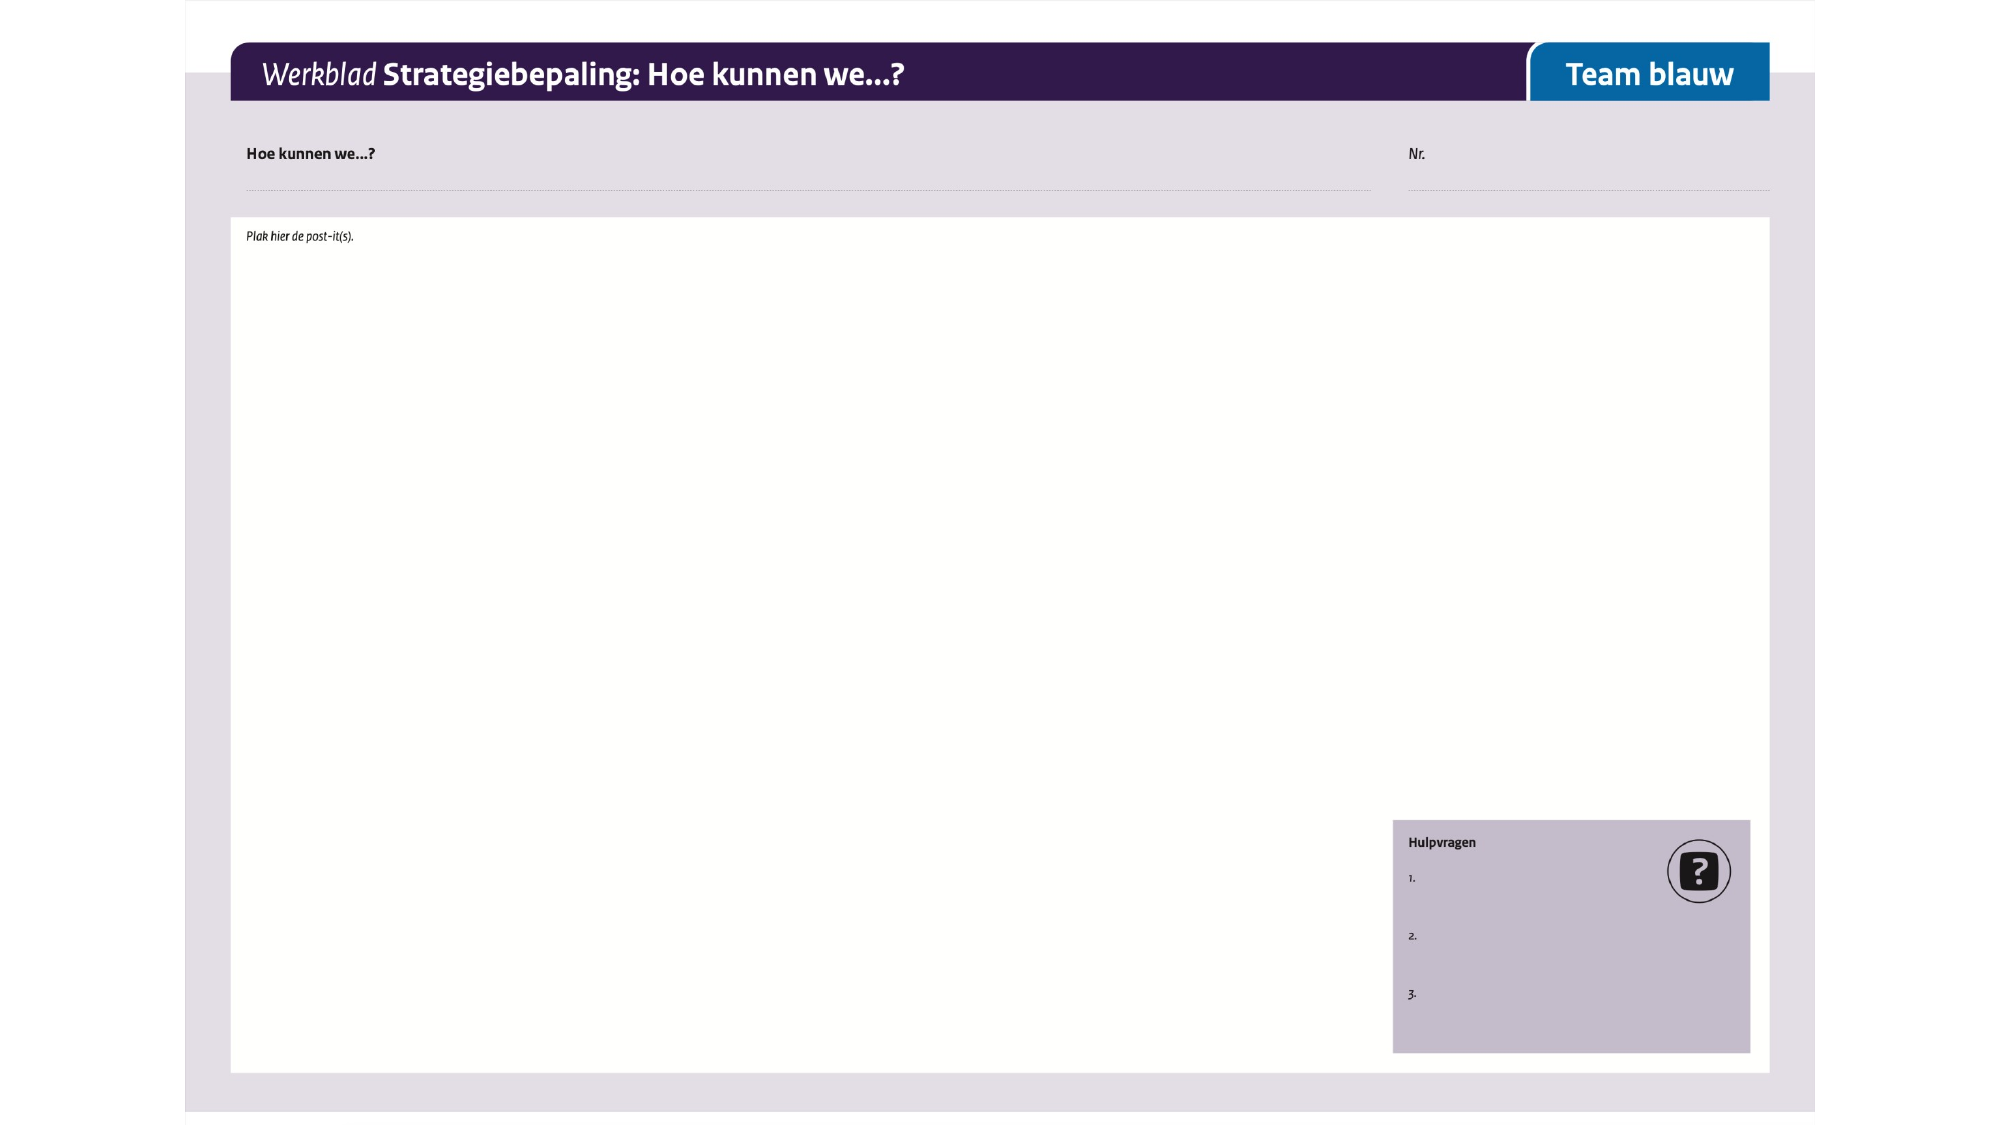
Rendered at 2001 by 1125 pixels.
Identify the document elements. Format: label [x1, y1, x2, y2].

picture [185, 0, 1815, 1125]
